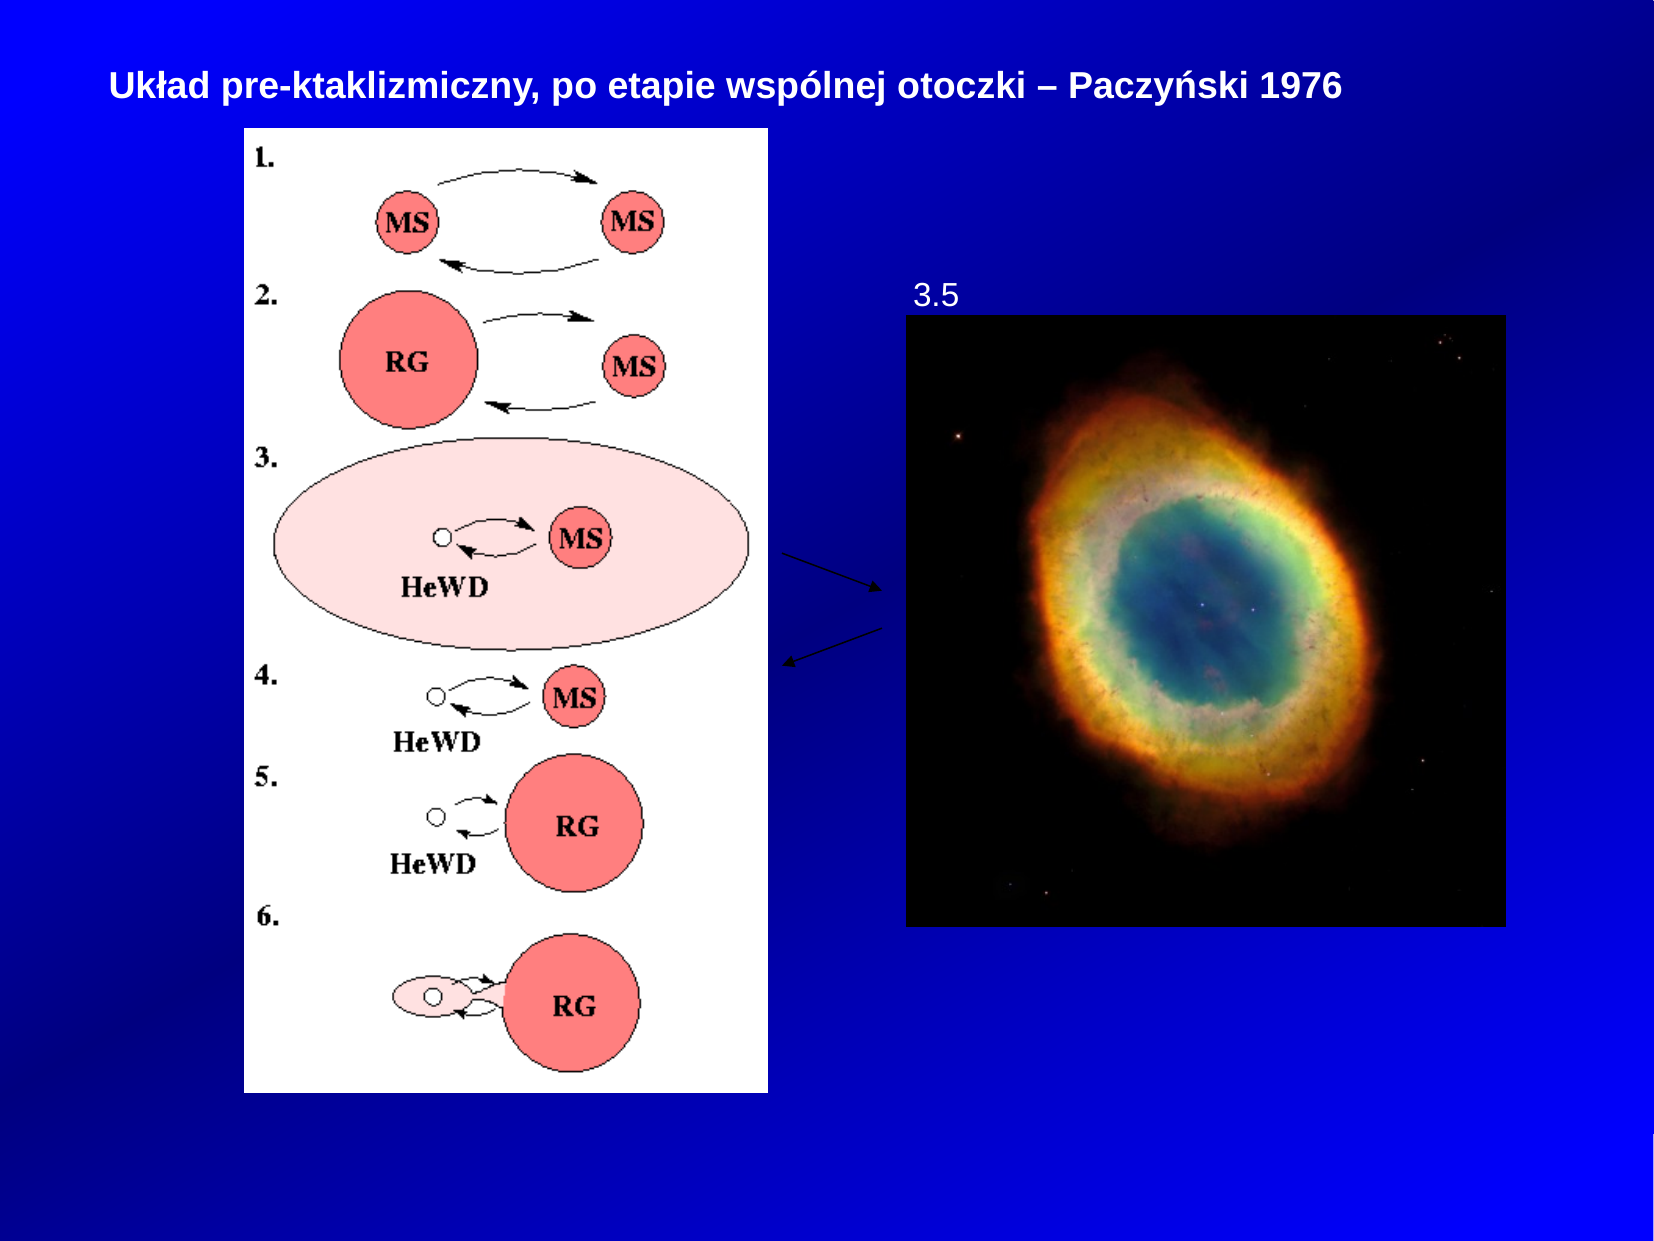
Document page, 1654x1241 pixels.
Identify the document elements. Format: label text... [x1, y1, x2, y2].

text_box 3.5 [886, 265, 975, 322]
text_box Układ pre-ktaklizmiczny, po etapie wspólnej otoczki – Paczyński 1976 [80, 53, 1359, 114]
picture [906, 315, 1506, 927]
chart [244, 128, 768, 1093]
